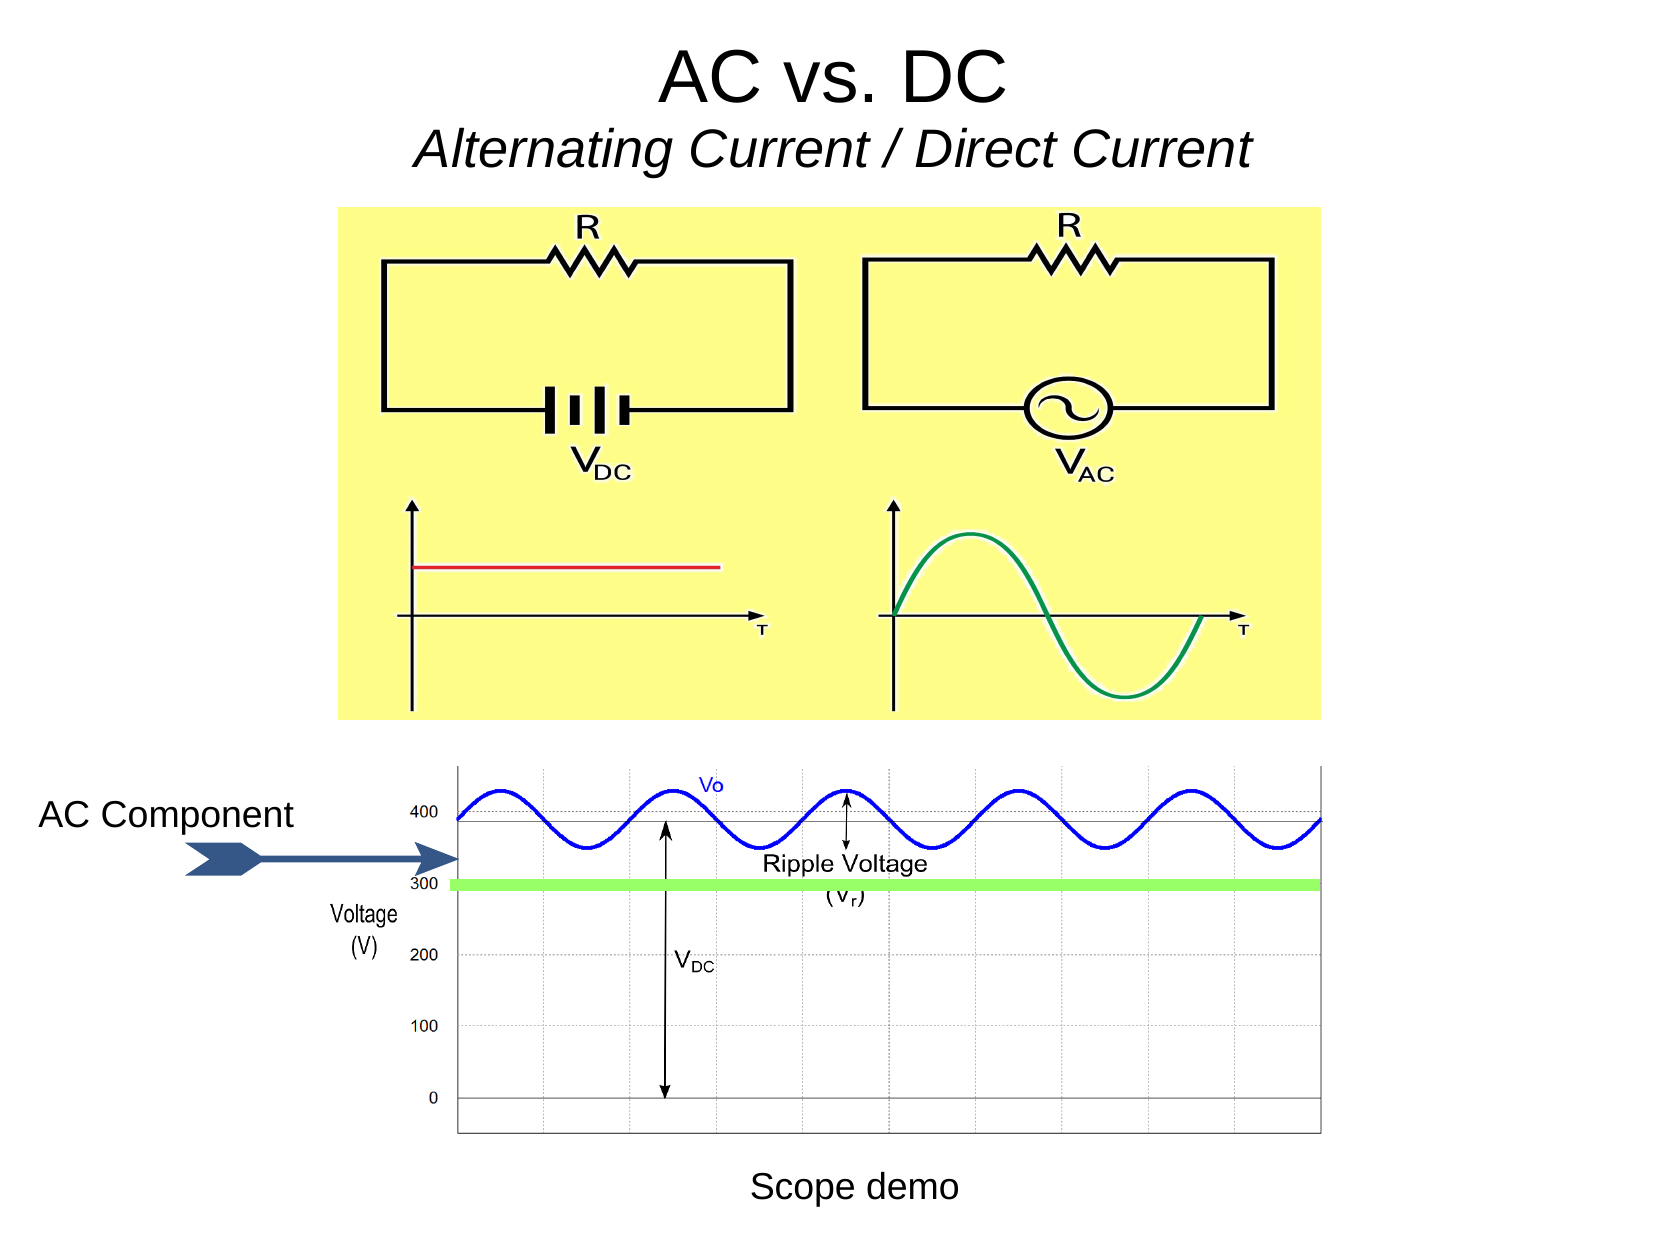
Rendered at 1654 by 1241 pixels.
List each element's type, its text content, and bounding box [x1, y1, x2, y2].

picture [338, 207, 1321, 721]
text_box Scope demo [735, 1158, 975, 1216]
title AC vs. DC Alternating Current / Direct Current [90, 2, 1579, 211]
text_box AC Component [17, 780, 316, 849]
picture [179, 750, 1336, 1141]
